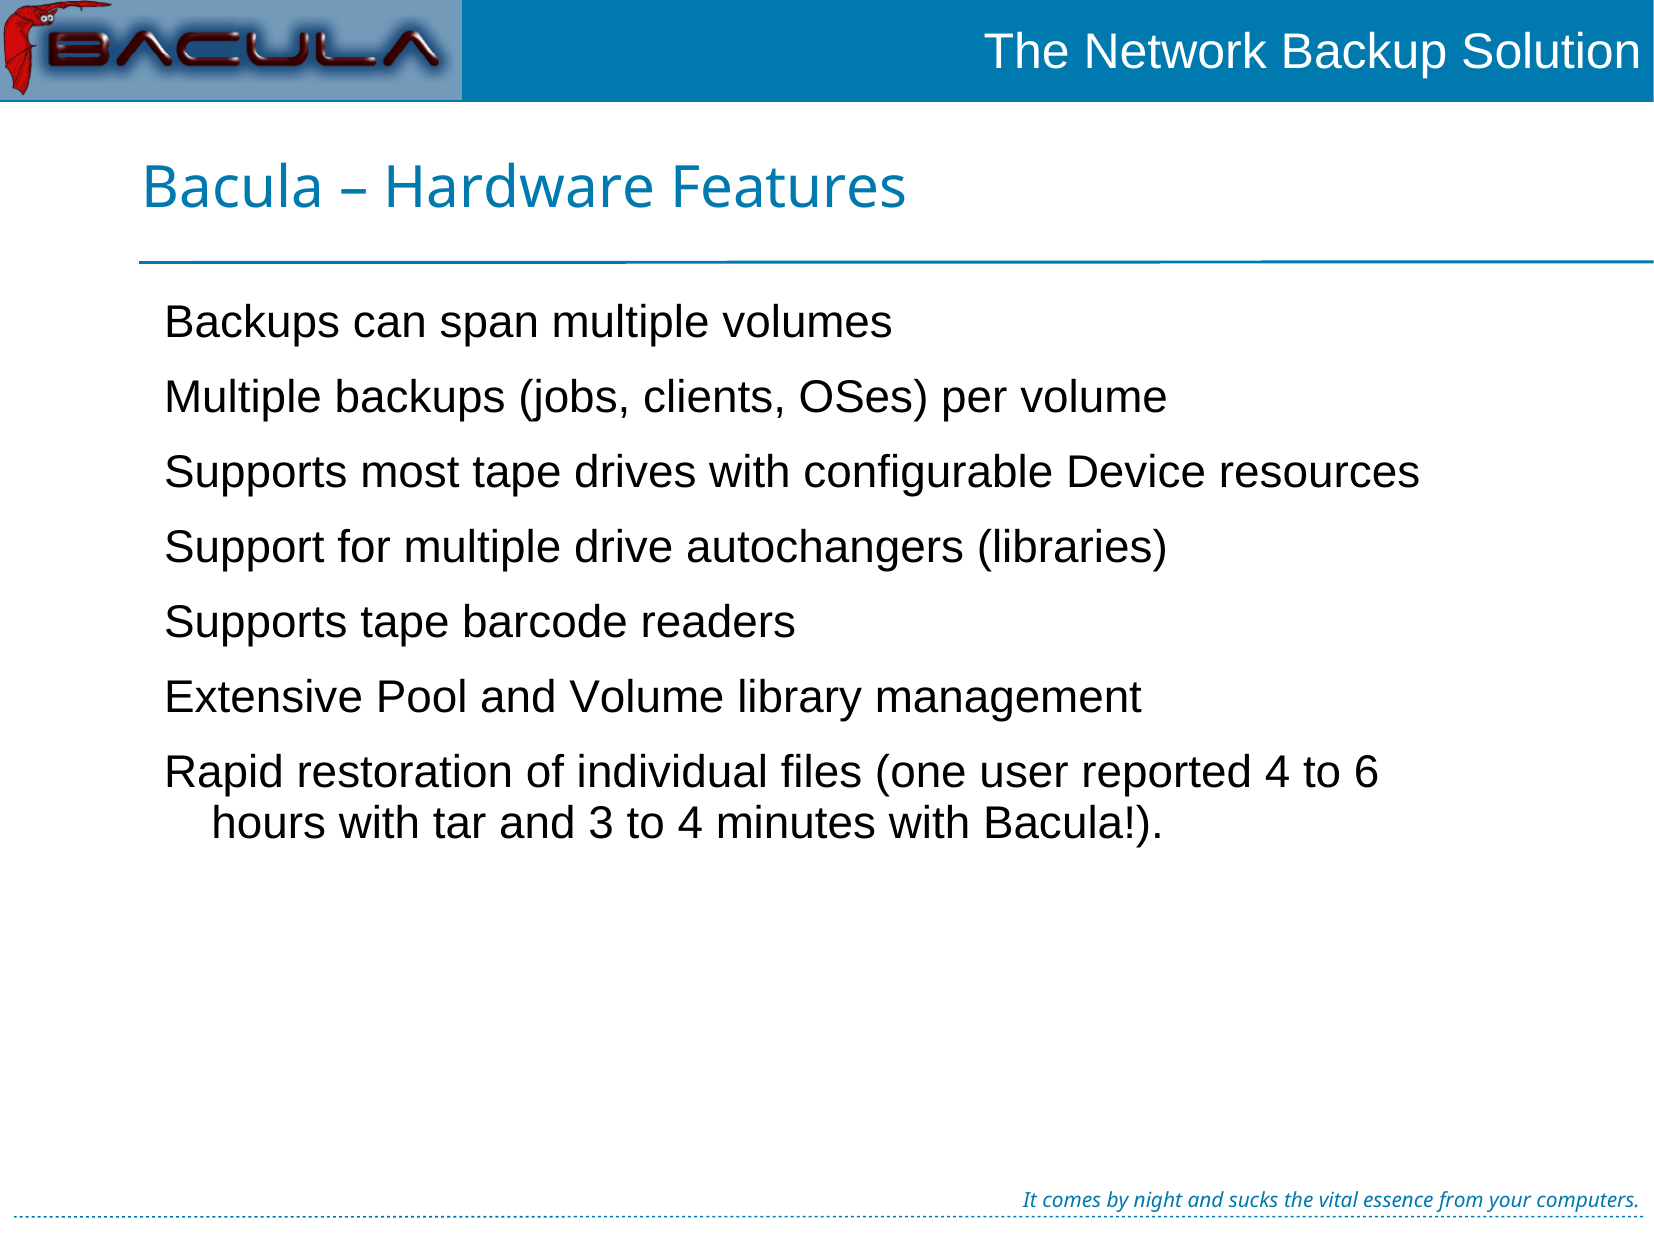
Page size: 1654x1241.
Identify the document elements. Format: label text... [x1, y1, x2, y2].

picture [0, 0, 461, 99]
list Backups can span multiple volumes Multiple backups (jobs, clients, OSes) per volume Supports most tape drives with configurable Device resources Support for multiple drive autochangers (libraries) Supports tape barcode readers Extensive Pool and Volume library management Rapid restoration of individual files (one user reported 4 to 6 hours with tar and 3 to 4 minutes with Bacula!). [69, 296, 1463, 1051]
title Bacula – Hardware Features [141, 112, 1501, 226]
